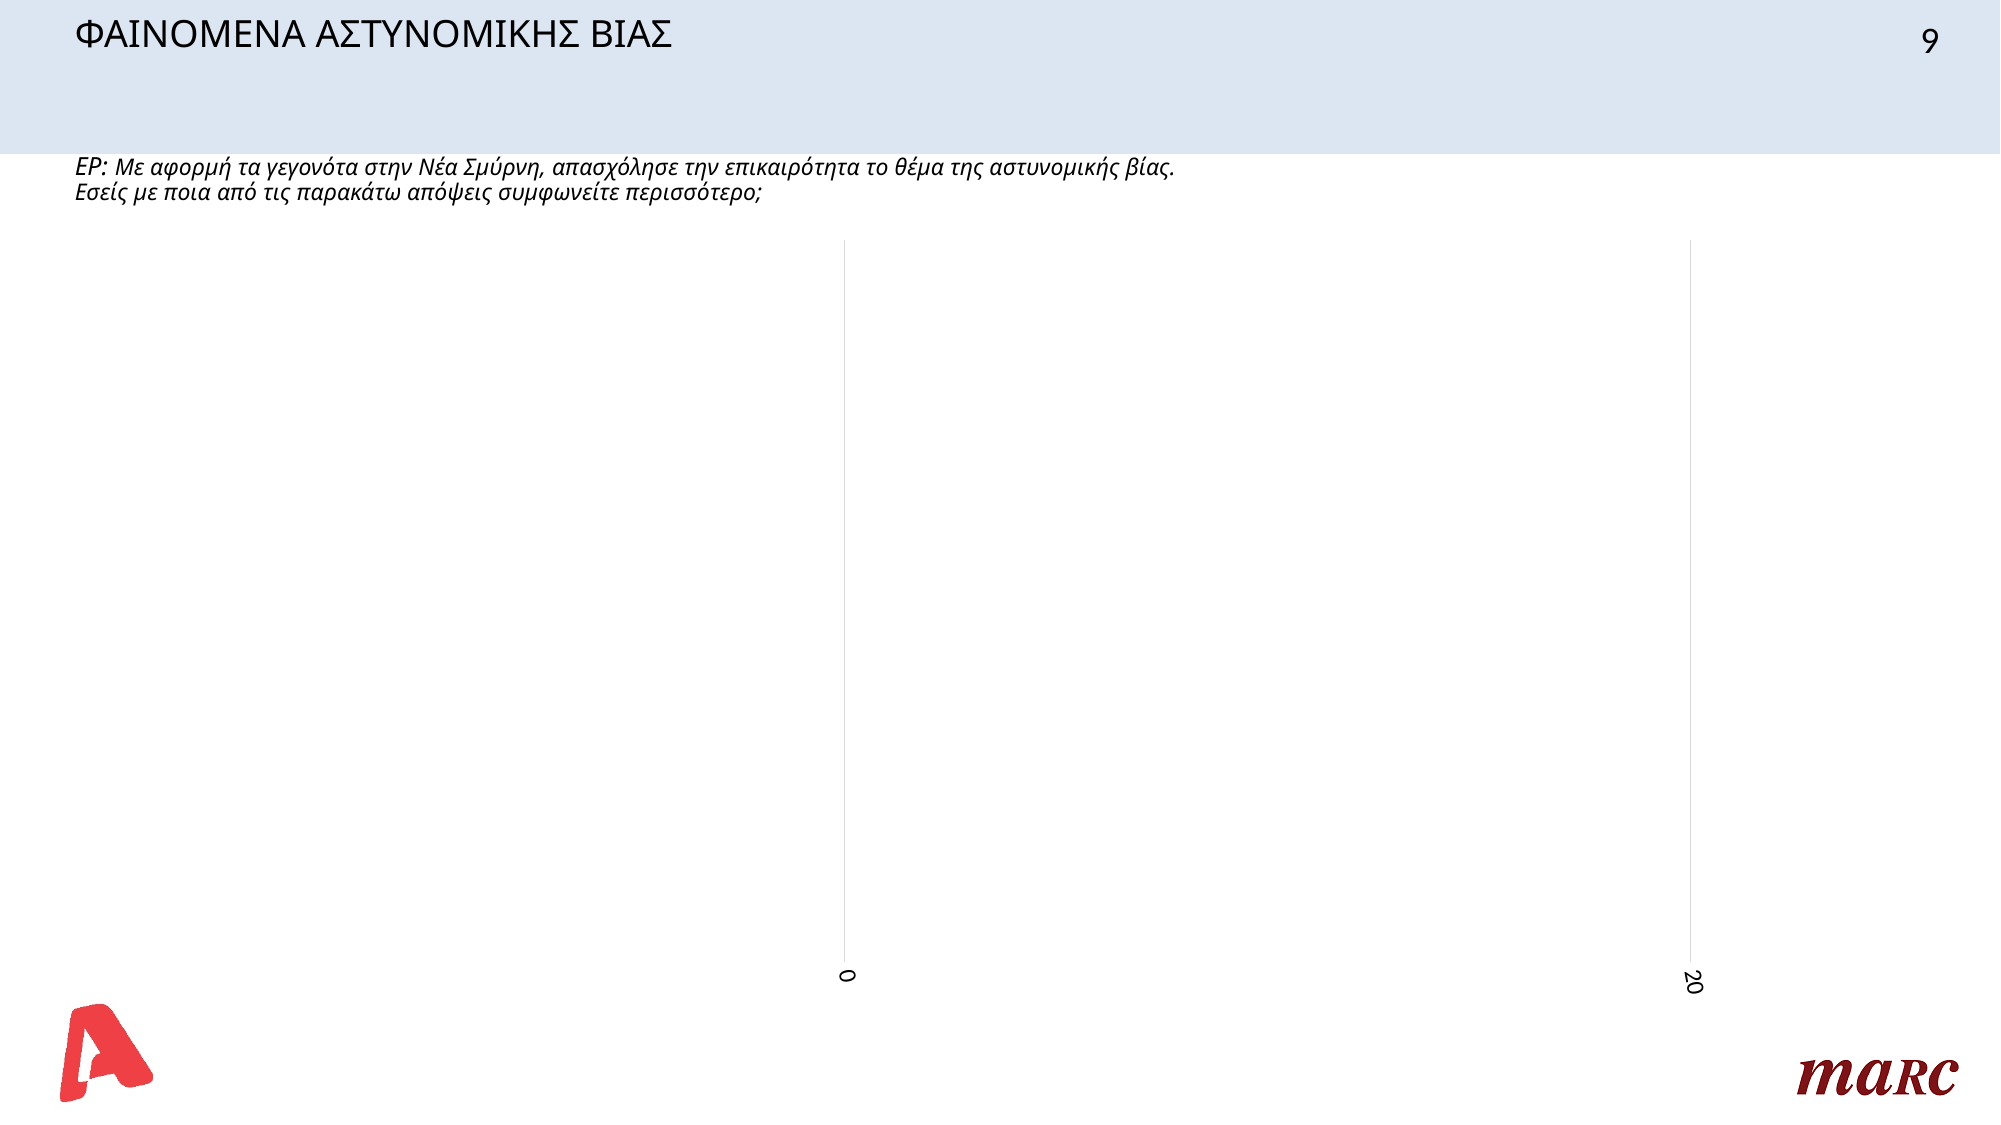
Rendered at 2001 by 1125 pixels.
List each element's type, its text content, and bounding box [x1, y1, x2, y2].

chart [131, 193, 1718, 1055]
picture [0, 978, 201, 1121]
slide_number <αριθμός> [1862, 9, 1998, 142]
title ΦΑΙΝΟΜΕΝΑ ΑΣΤΥΝΟΜΙΚΗΣ ΒΙΑΣ ΕΡ: Με αφορμή τα γεγονότα στην Νέα Σμύρνη, απασχόλησε την επικαιρότητα το θέμα της αστυνομικής βίας. Εσείς με ποια από τις παρακάτω απόψεις συμφωνείτε περισσότερο; [60, 7, 1911, 140]
picture [1784, 1049, 1972, 1103]
